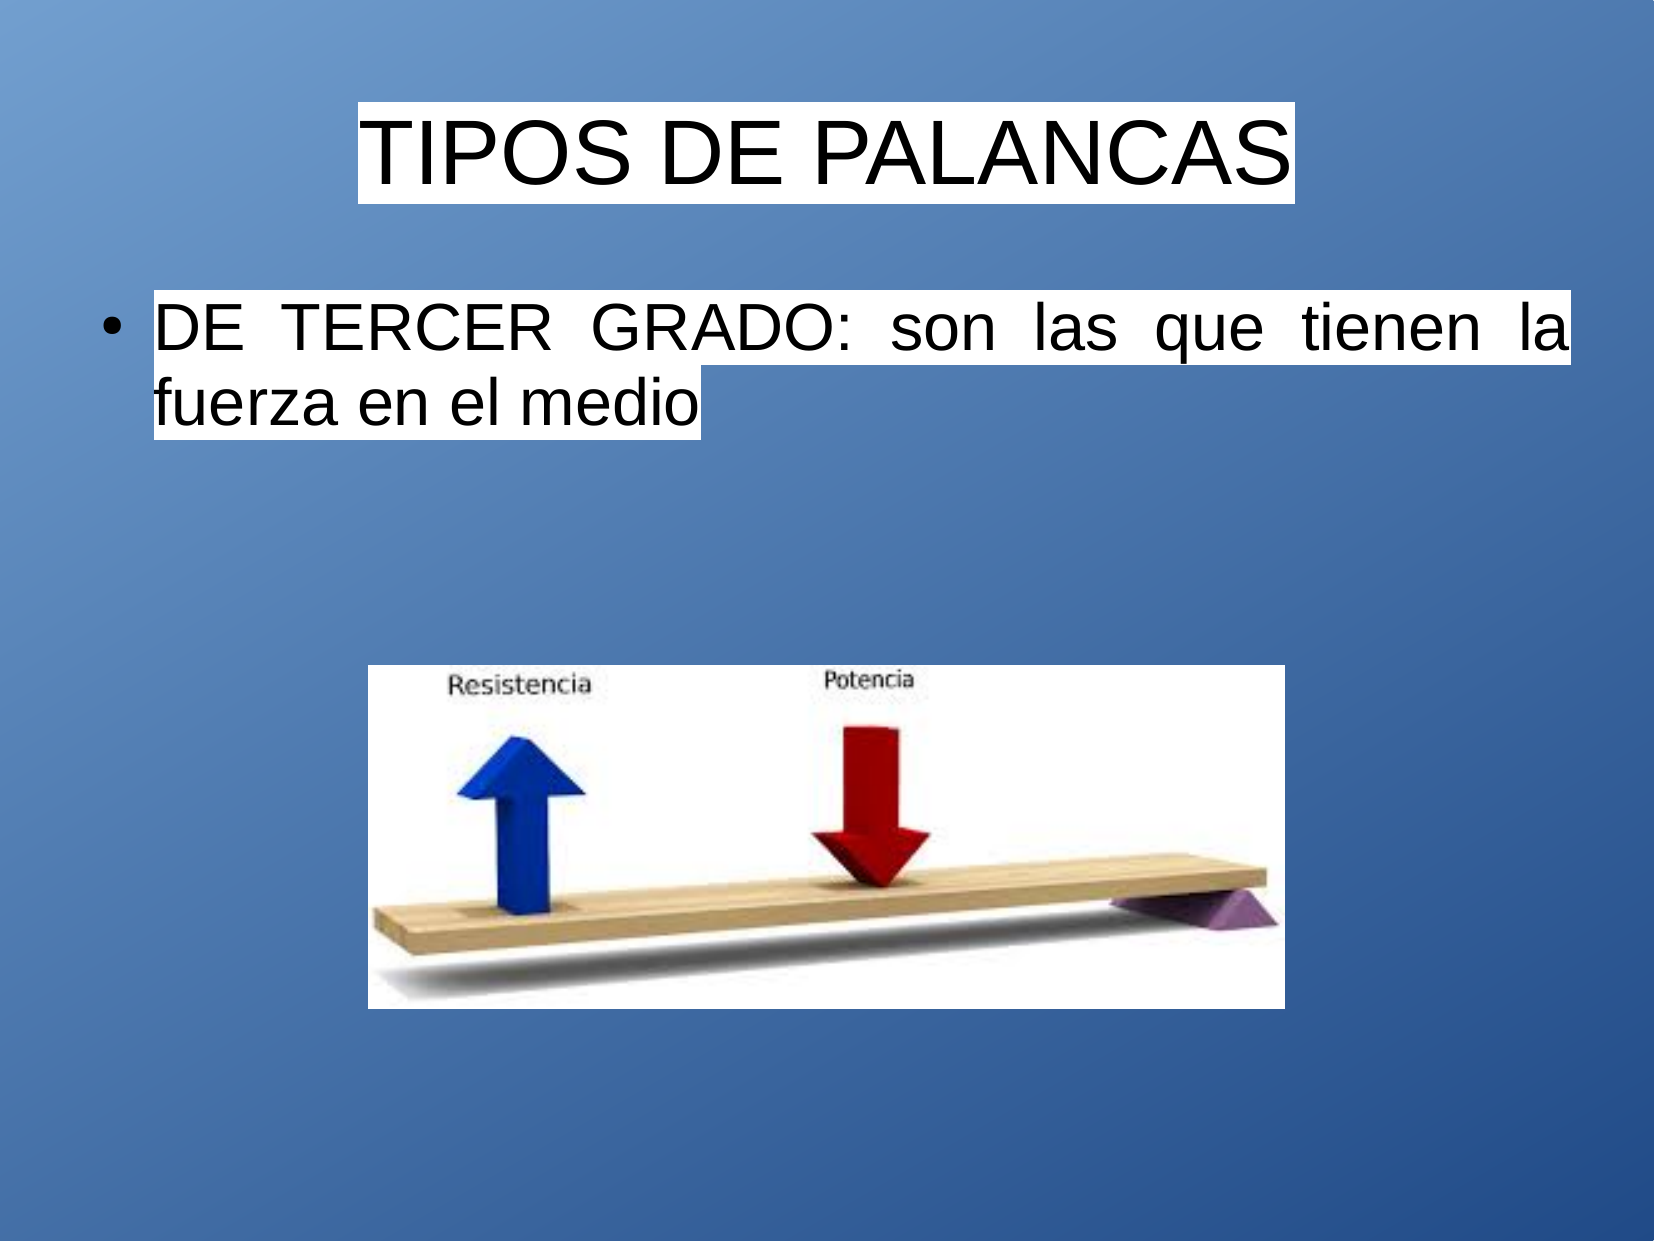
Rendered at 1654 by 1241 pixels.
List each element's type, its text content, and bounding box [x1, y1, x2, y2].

title TIPOS DE PALANCAS [82, 49, 1571, 257]
list DE TERCER GRADO: son las que tienen la fuerza en el medio [82, 290, 1571, 634]
picture [368, 665, 1285, 1009]
